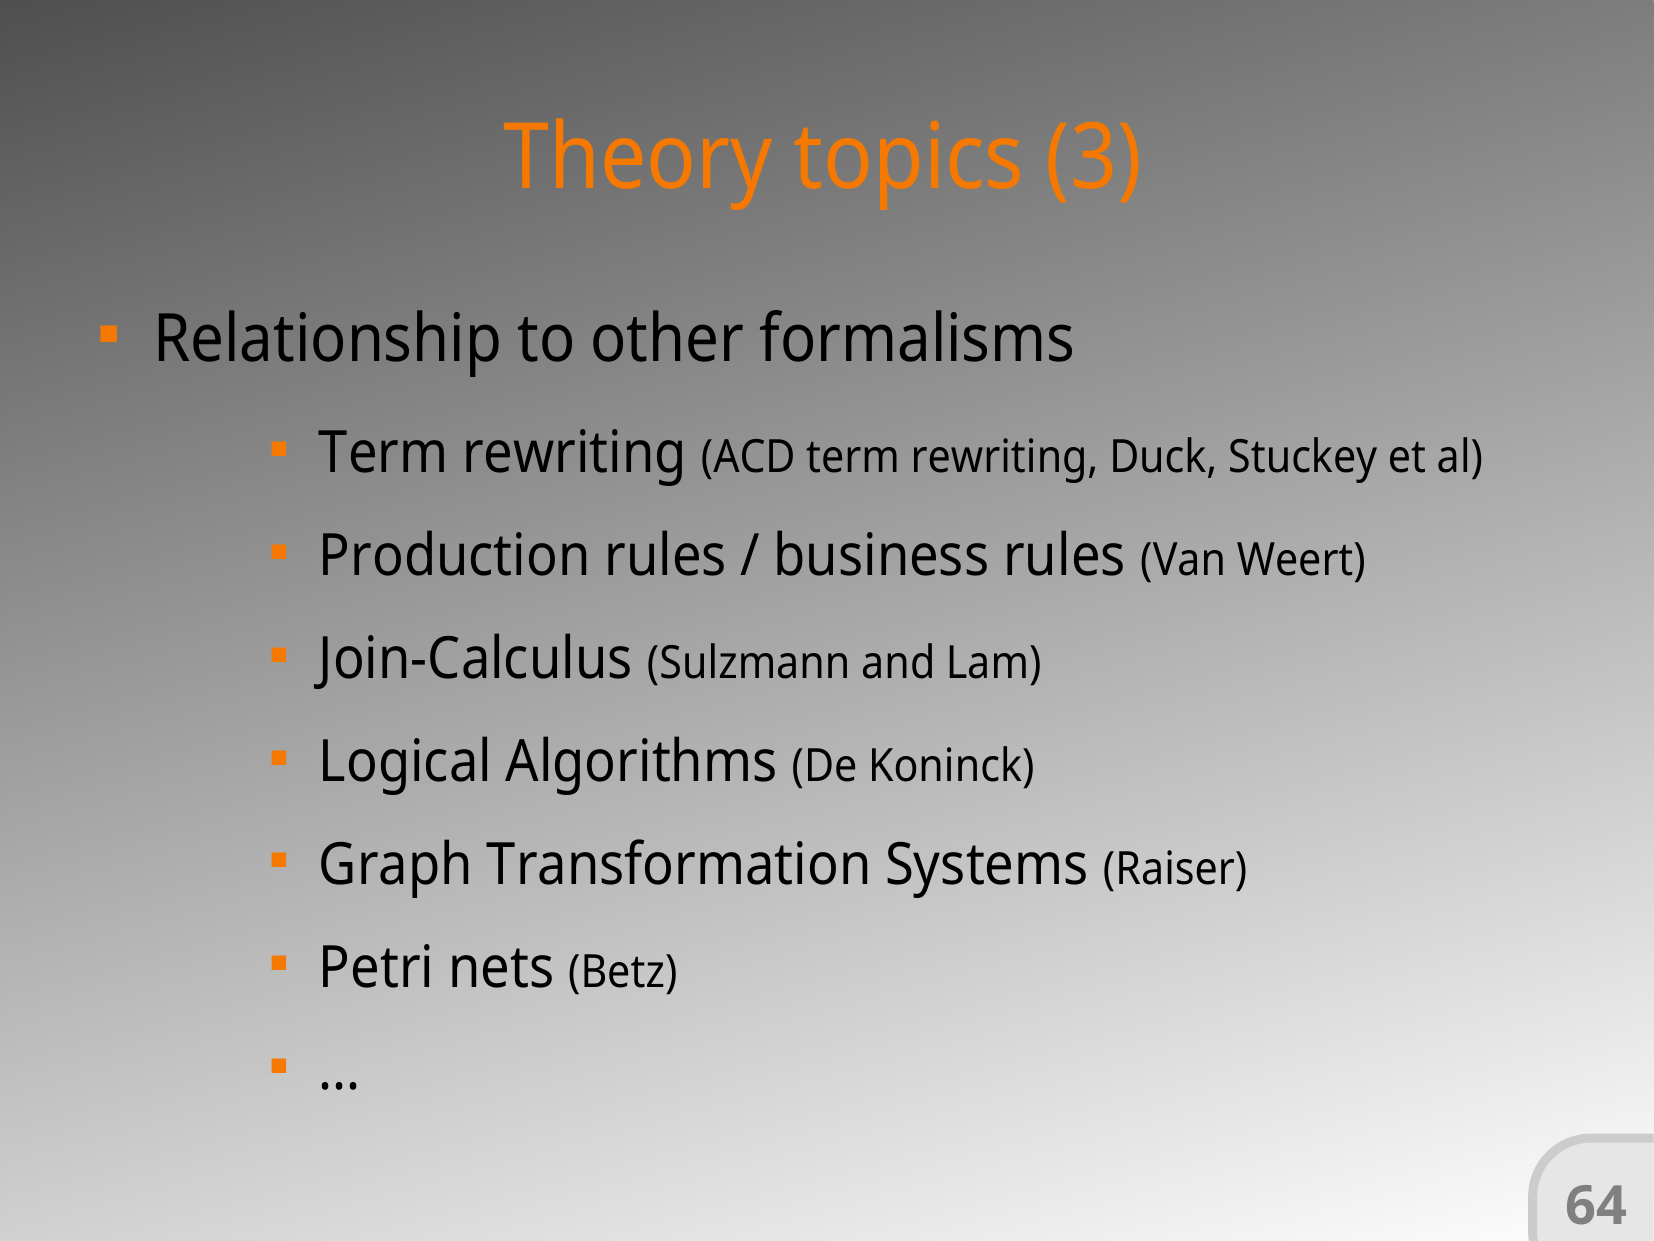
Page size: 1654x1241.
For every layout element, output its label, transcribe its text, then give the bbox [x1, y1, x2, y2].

title Theory topics (3) [18, 49, 1629, 257]
list Relationship to other formalisms Term rewriting (ACD term rewriting, Duck, Stuckey et al) Production rules / business rules (Van Weert) Join-Calculus (Sulzmann and Lam) Logical Algorithms (De Koninck) Graph Transformation Systems (Raiser) Petri nets (Betz) ... [82, 290, 1571, 1109]
